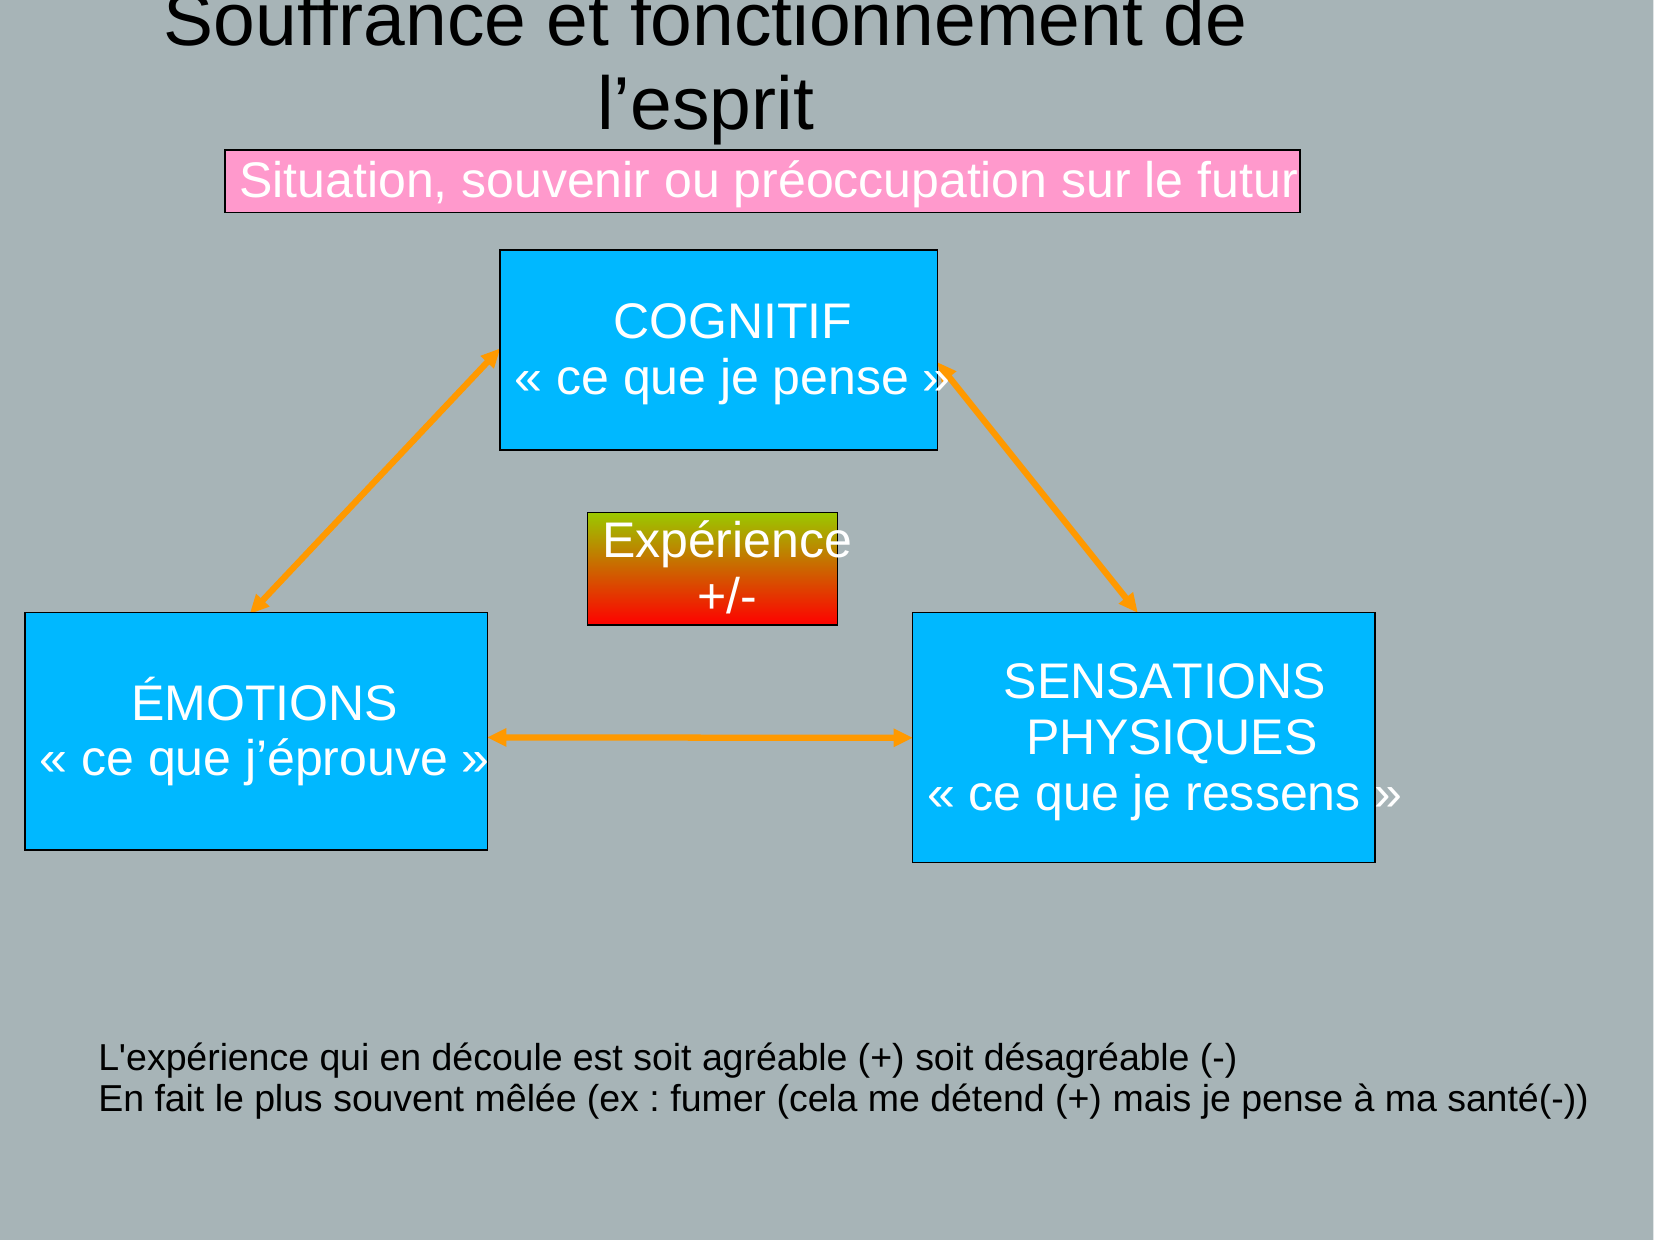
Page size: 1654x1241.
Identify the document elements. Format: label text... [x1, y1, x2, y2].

title Souffrance et fonctionnement de l’esprit [37, 0, 1374, 125]
text_box Situation, souvenir ou préoccupation sur le futur [224, 150, 1300, 213]
text_box COGNITIF « ce que je pense » [500, 249, 938, 450]
text_box SENSATIONS PHYSIQUES « ce que je ressens » [912, 612, 1375, 863]
text_box ÉMOTIONS « ce que j’éprouve » [24, 612, 488, 850]
text_box Expérience +/- [587, 512, 838, 625]
text_box L'expérience qui en découle est soit agréable (+) soit désagréable (-) En fait le plus souvent mêlée (ex : fumer (cela me détend (+) mais je pense à ma santé(-)) [83, 1029, 1616, 1131]
